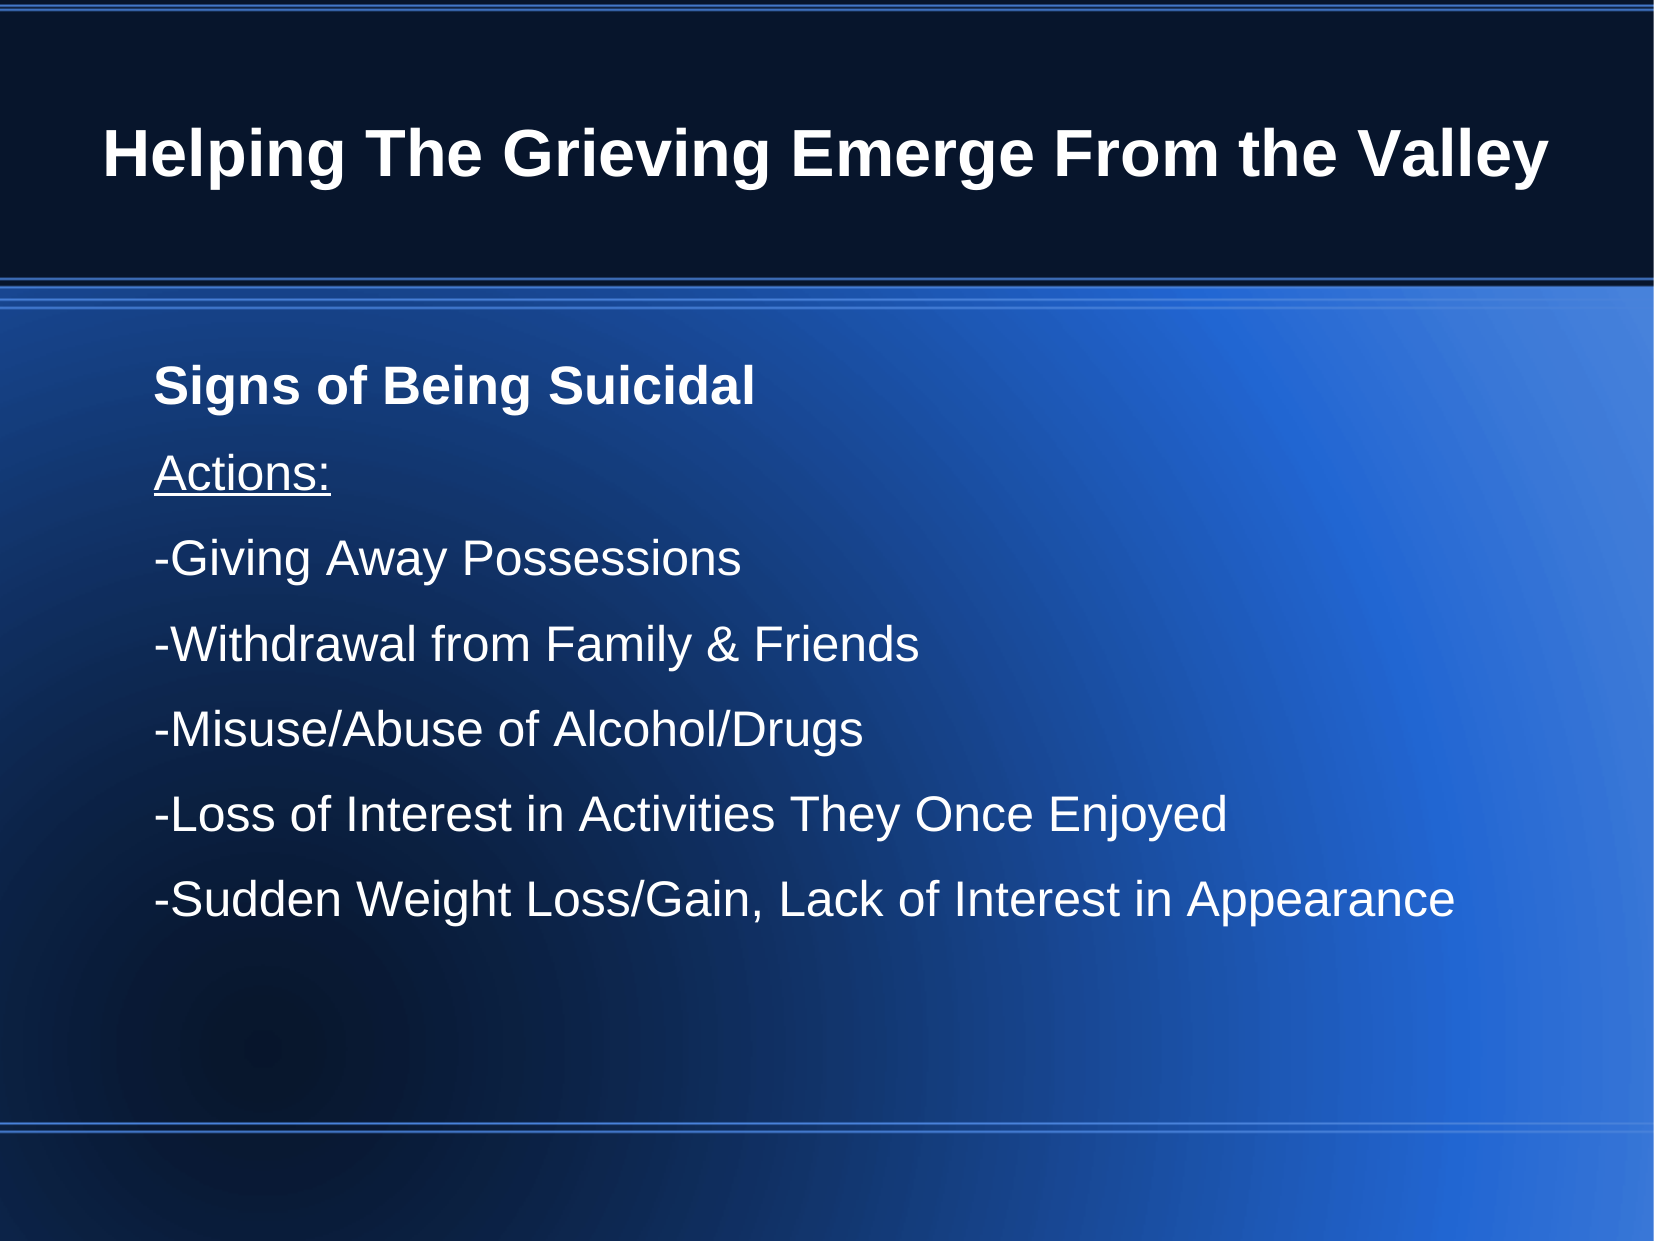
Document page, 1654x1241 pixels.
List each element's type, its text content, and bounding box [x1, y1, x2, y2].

title Helping The Grieving Emerge From the Valley [82, 49, 1571, 257]
list Signs of Being Suicidal Actions: -Giving Away Possessions -Withdrawal from Family & Friends -Misuse/Abuse of Alcohol/Drugs -Loss of Interest in Activities They Once Enjoyed -Sudden Weight Loss/Gain, Lack of Interest in Appearance [82, 355, 1571, 1058]
picture [0, 0, 1654, 1241]
